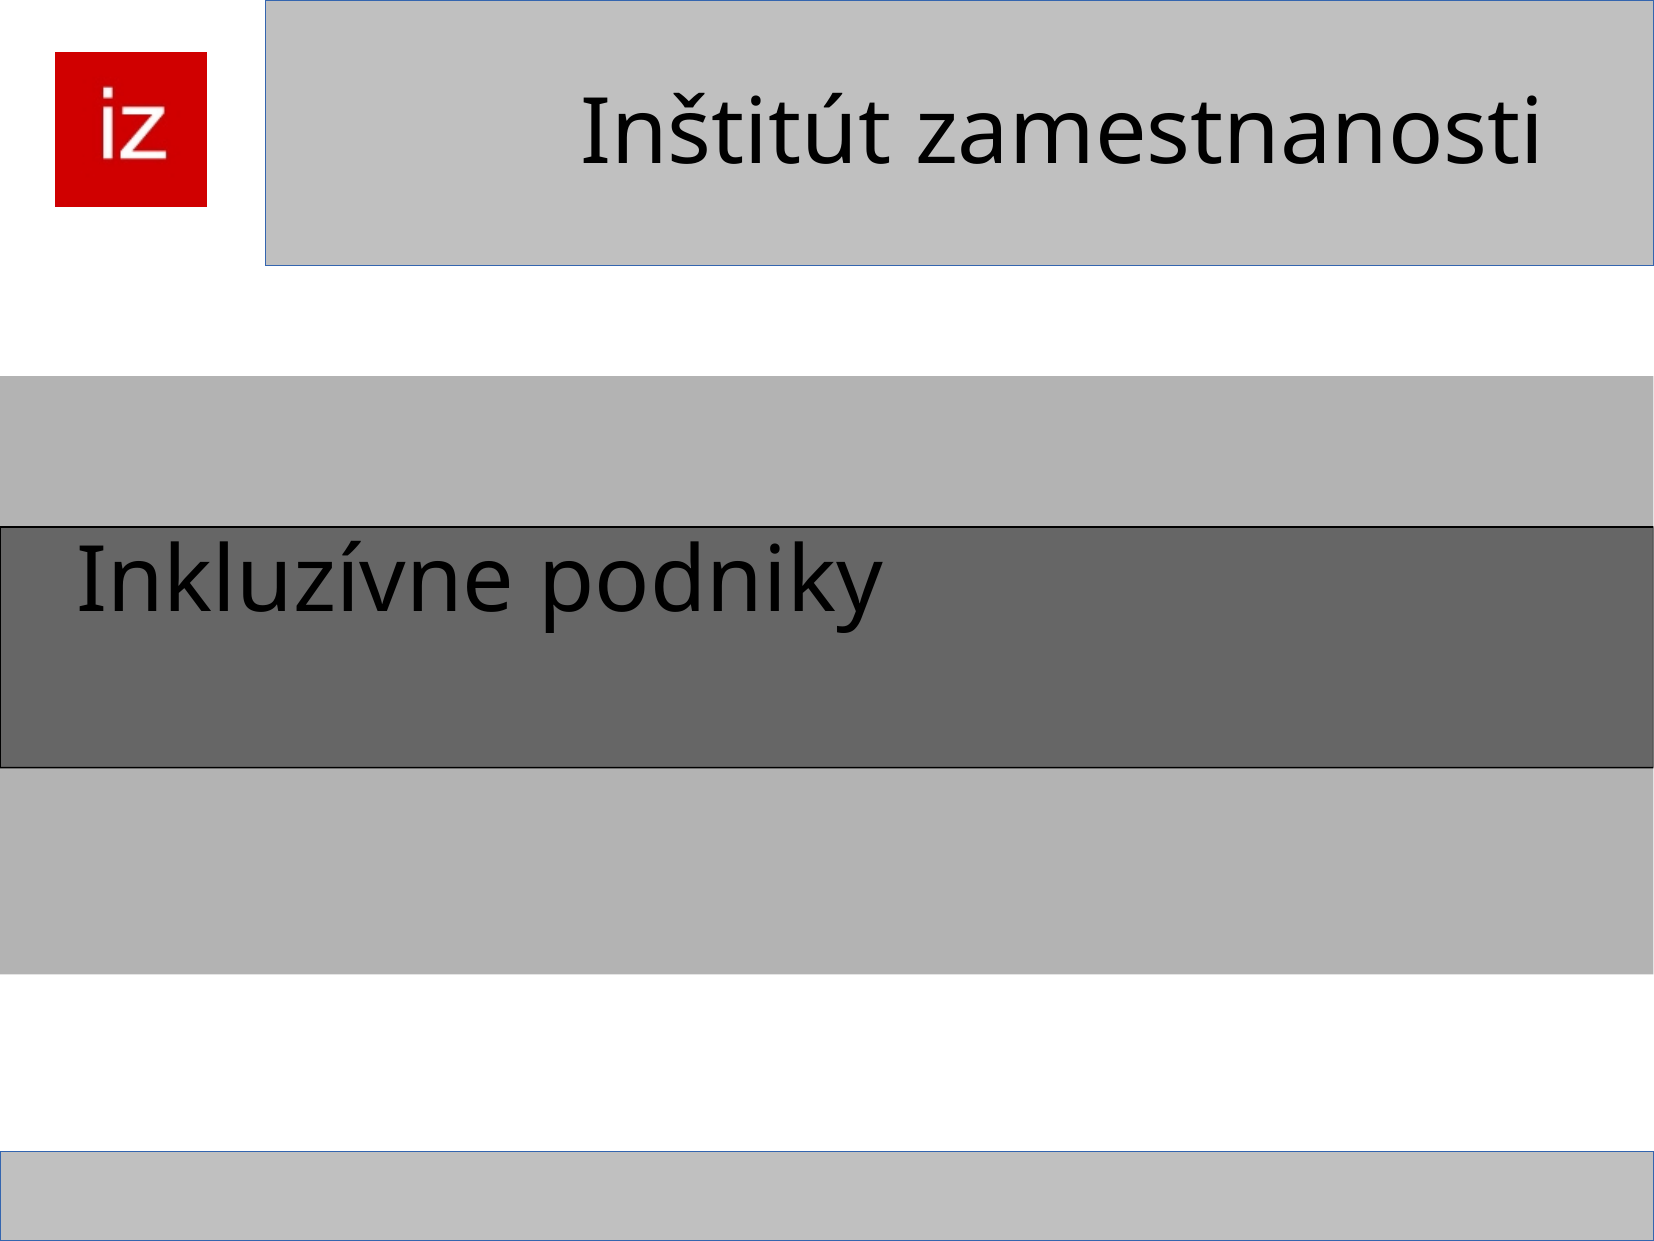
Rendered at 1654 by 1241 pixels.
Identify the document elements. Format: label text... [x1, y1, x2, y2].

text_box [0, 376, 1654, 975]
title Inštitút zamestnanosti [561, 29, 1565, 237]
list Inkluzívne podniky [59, 531, 1506, 768]
picture [55, 52, 207, 207]
